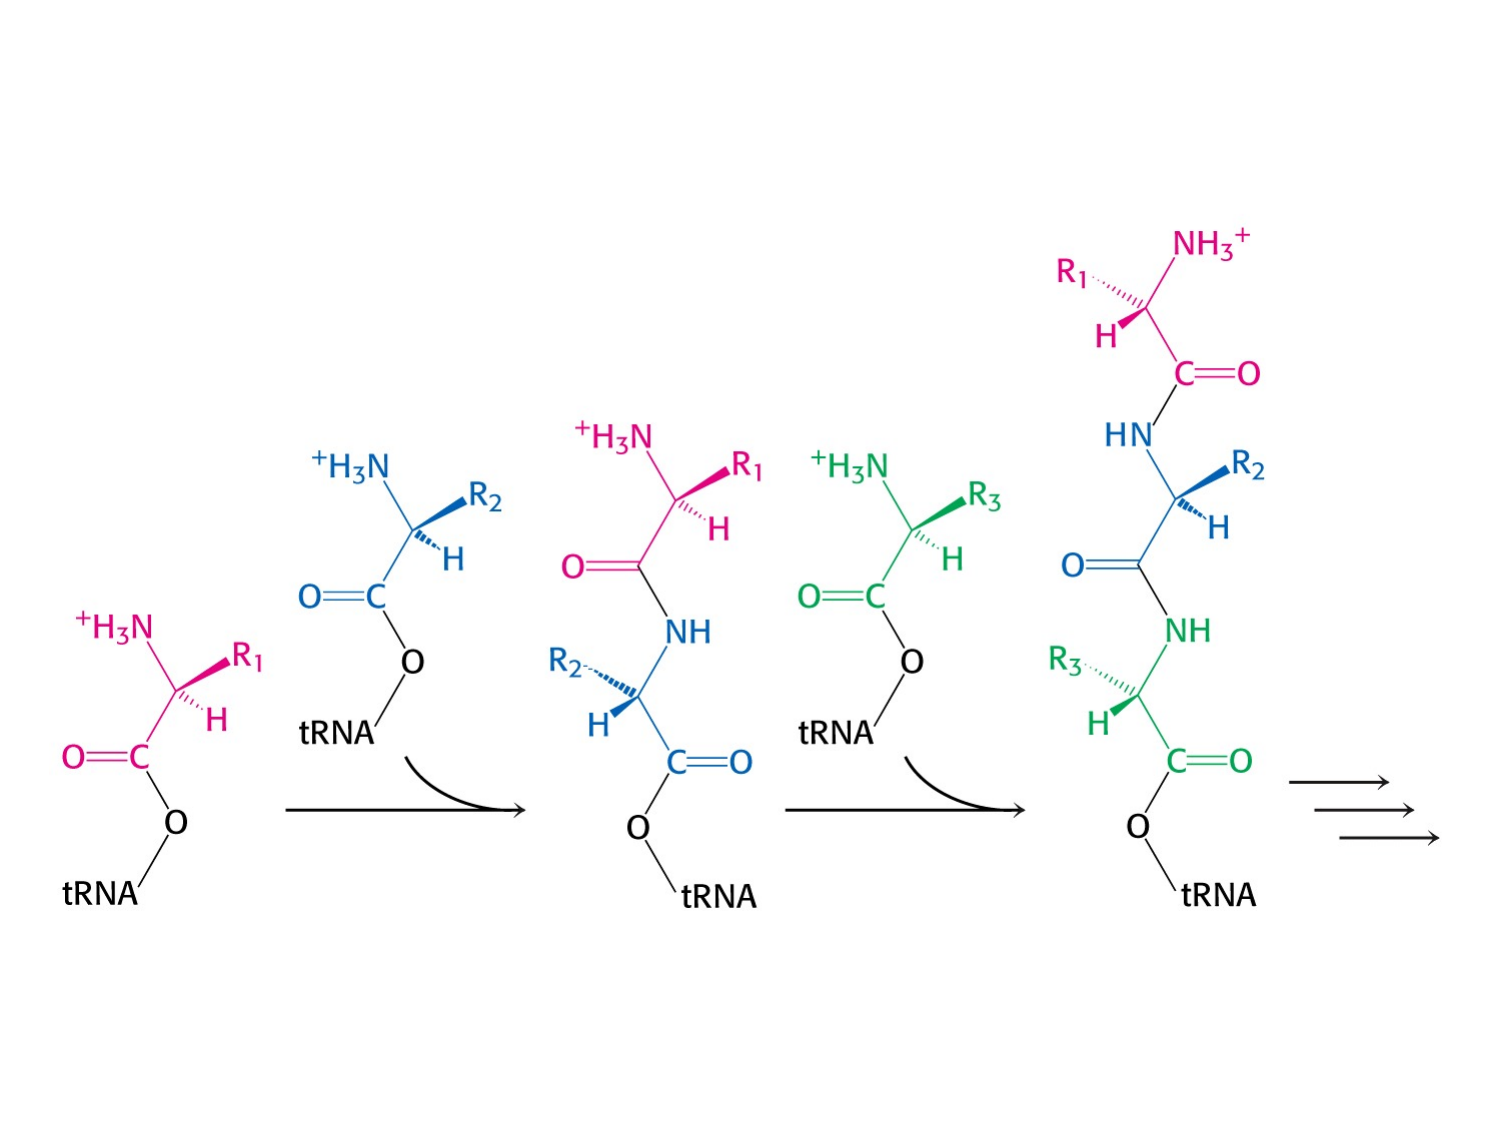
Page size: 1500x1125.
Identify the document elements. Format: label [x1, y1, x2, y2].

picture [49, 198, 1450, 927]
